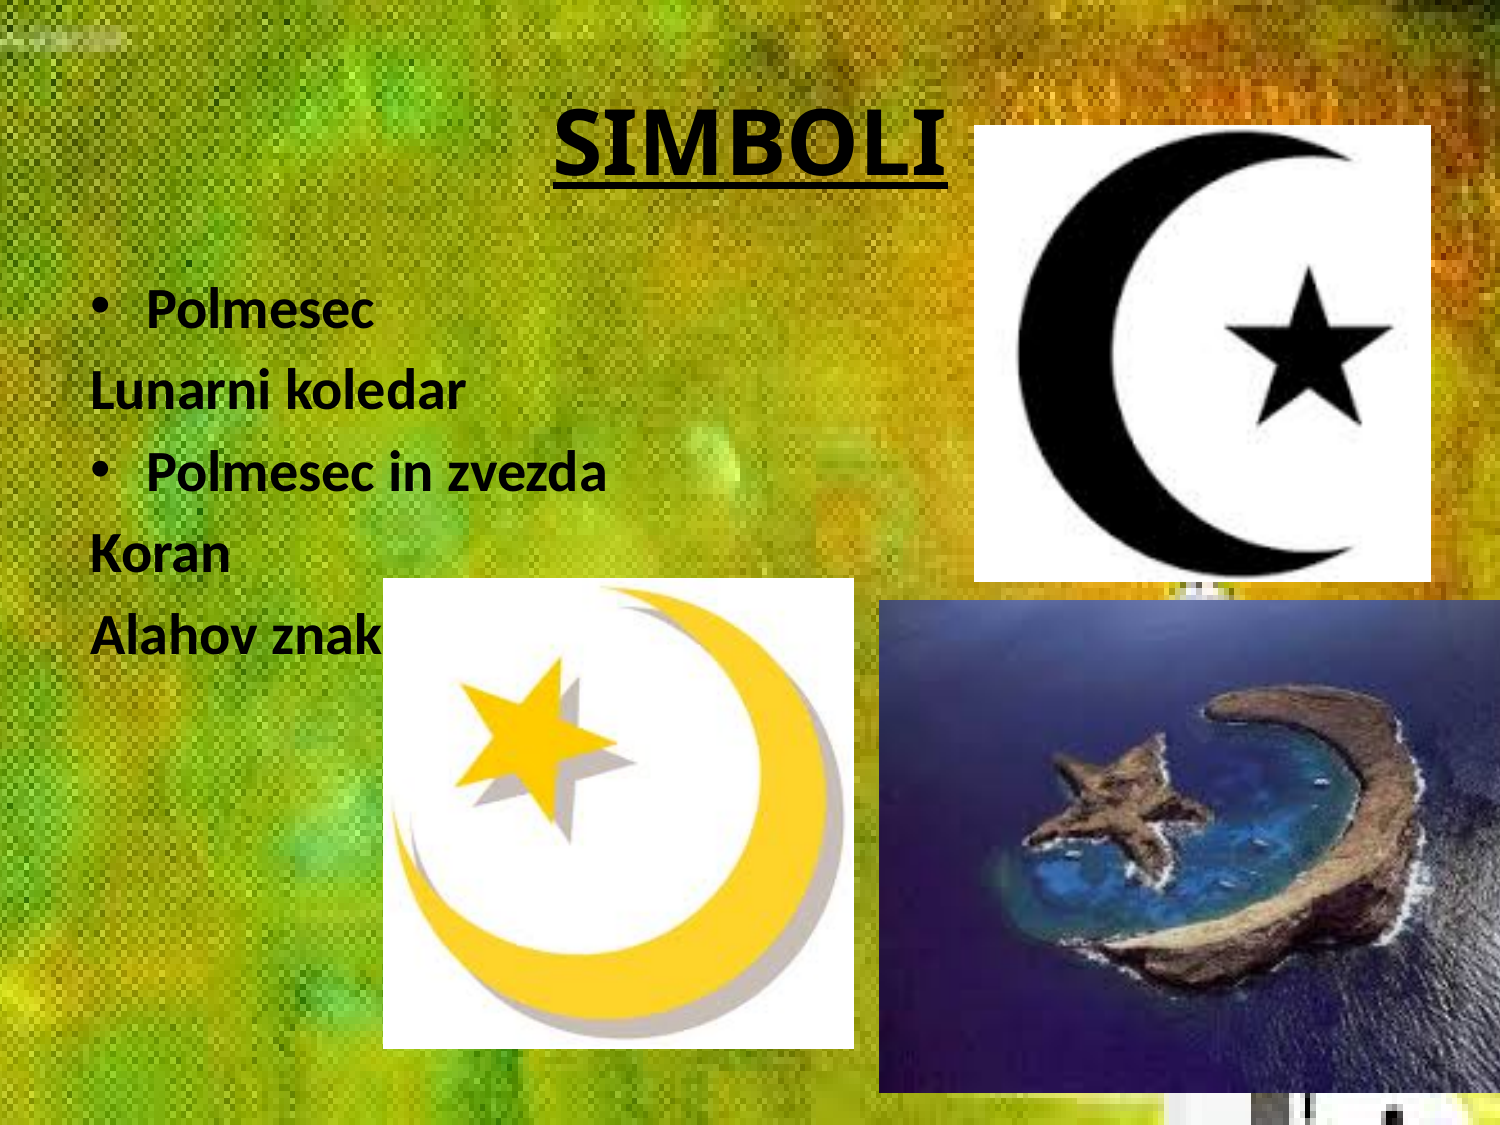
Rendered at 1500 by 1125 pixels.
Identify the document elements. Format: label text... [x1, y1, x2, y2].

list Polmesec Lunarni koledar Polmesec in zvezda Koran Alahov znak [75, 262, 1425, 1005]
picture [0, 0, 1500, 1125]
title SIMBOLI [75, 45, 1425, 233]
